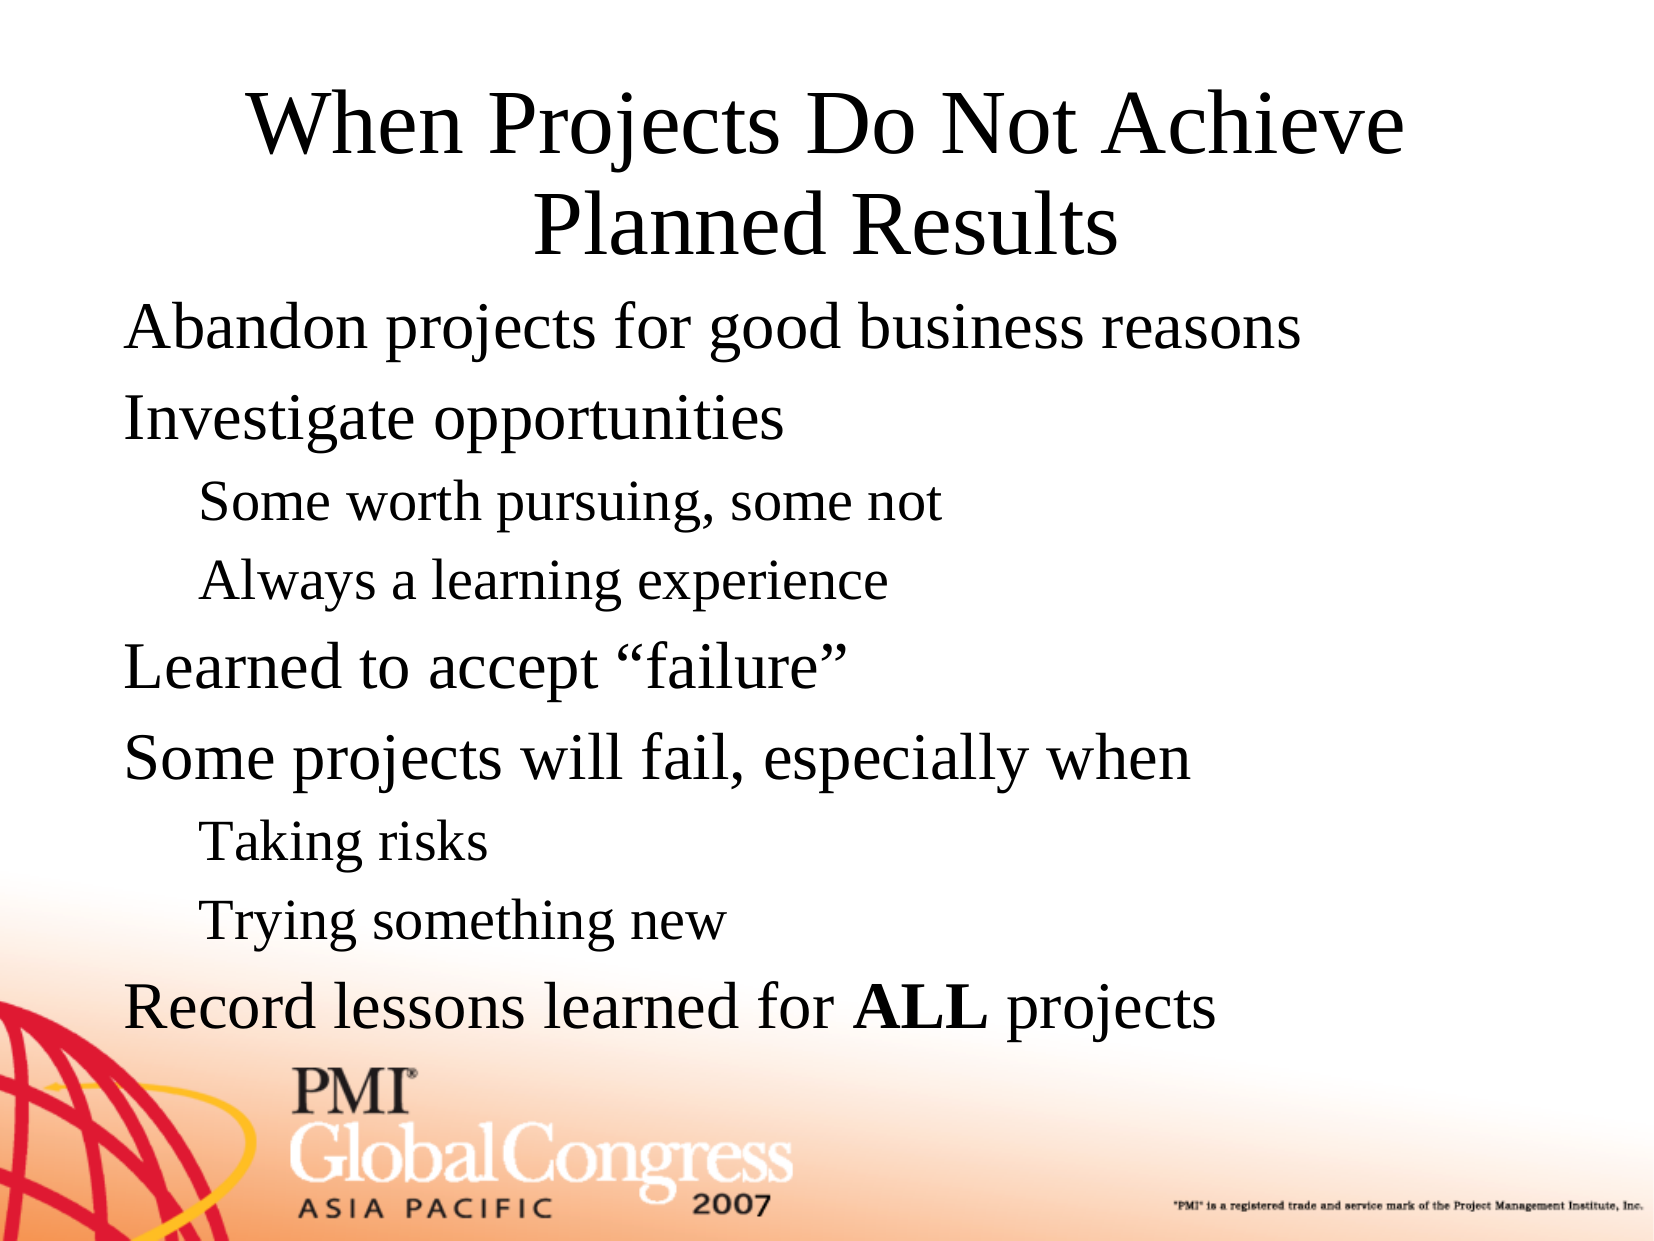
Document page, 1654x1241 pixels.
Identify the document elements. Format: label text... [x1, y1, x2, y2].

list Abandon projects for good business reasons Investigate opportunities Some worth pursuing, some not Always a learning experience Learned to accept “failure” Some projects will fail, especially when Taking risks Trying something new Record lessons learned for ALL projects [124, 289, 1530, 1047]
title When Projects Do Not Achieve Planned Results [124, 69, 1530, 277]
picture [0, 0, 1654, 1241]
